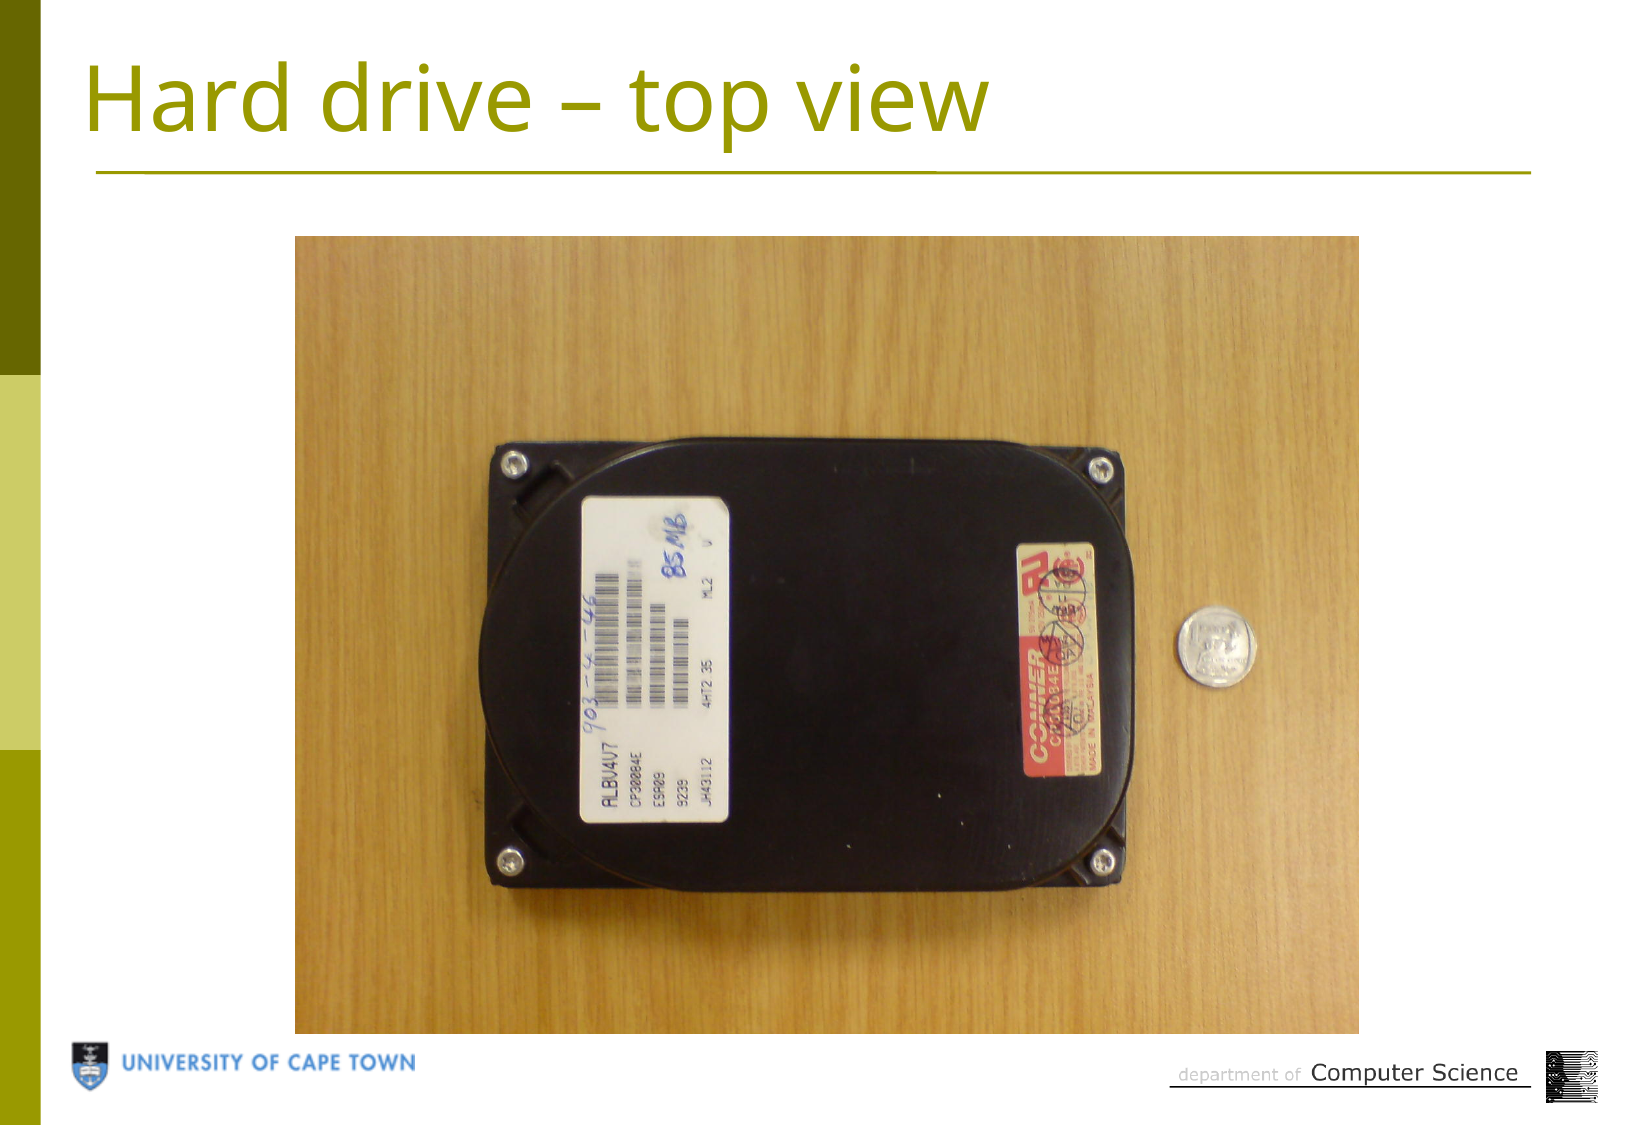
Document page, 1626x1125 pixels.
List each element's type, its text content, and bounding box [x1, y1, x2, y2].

picture [1169, 1043, 1532, 1091]
title Hard drive – top view [81, 29, 1543, 172]
picture [1546, 1051, 1598, 1103]
picture [61, 236, 1359, 1103]
